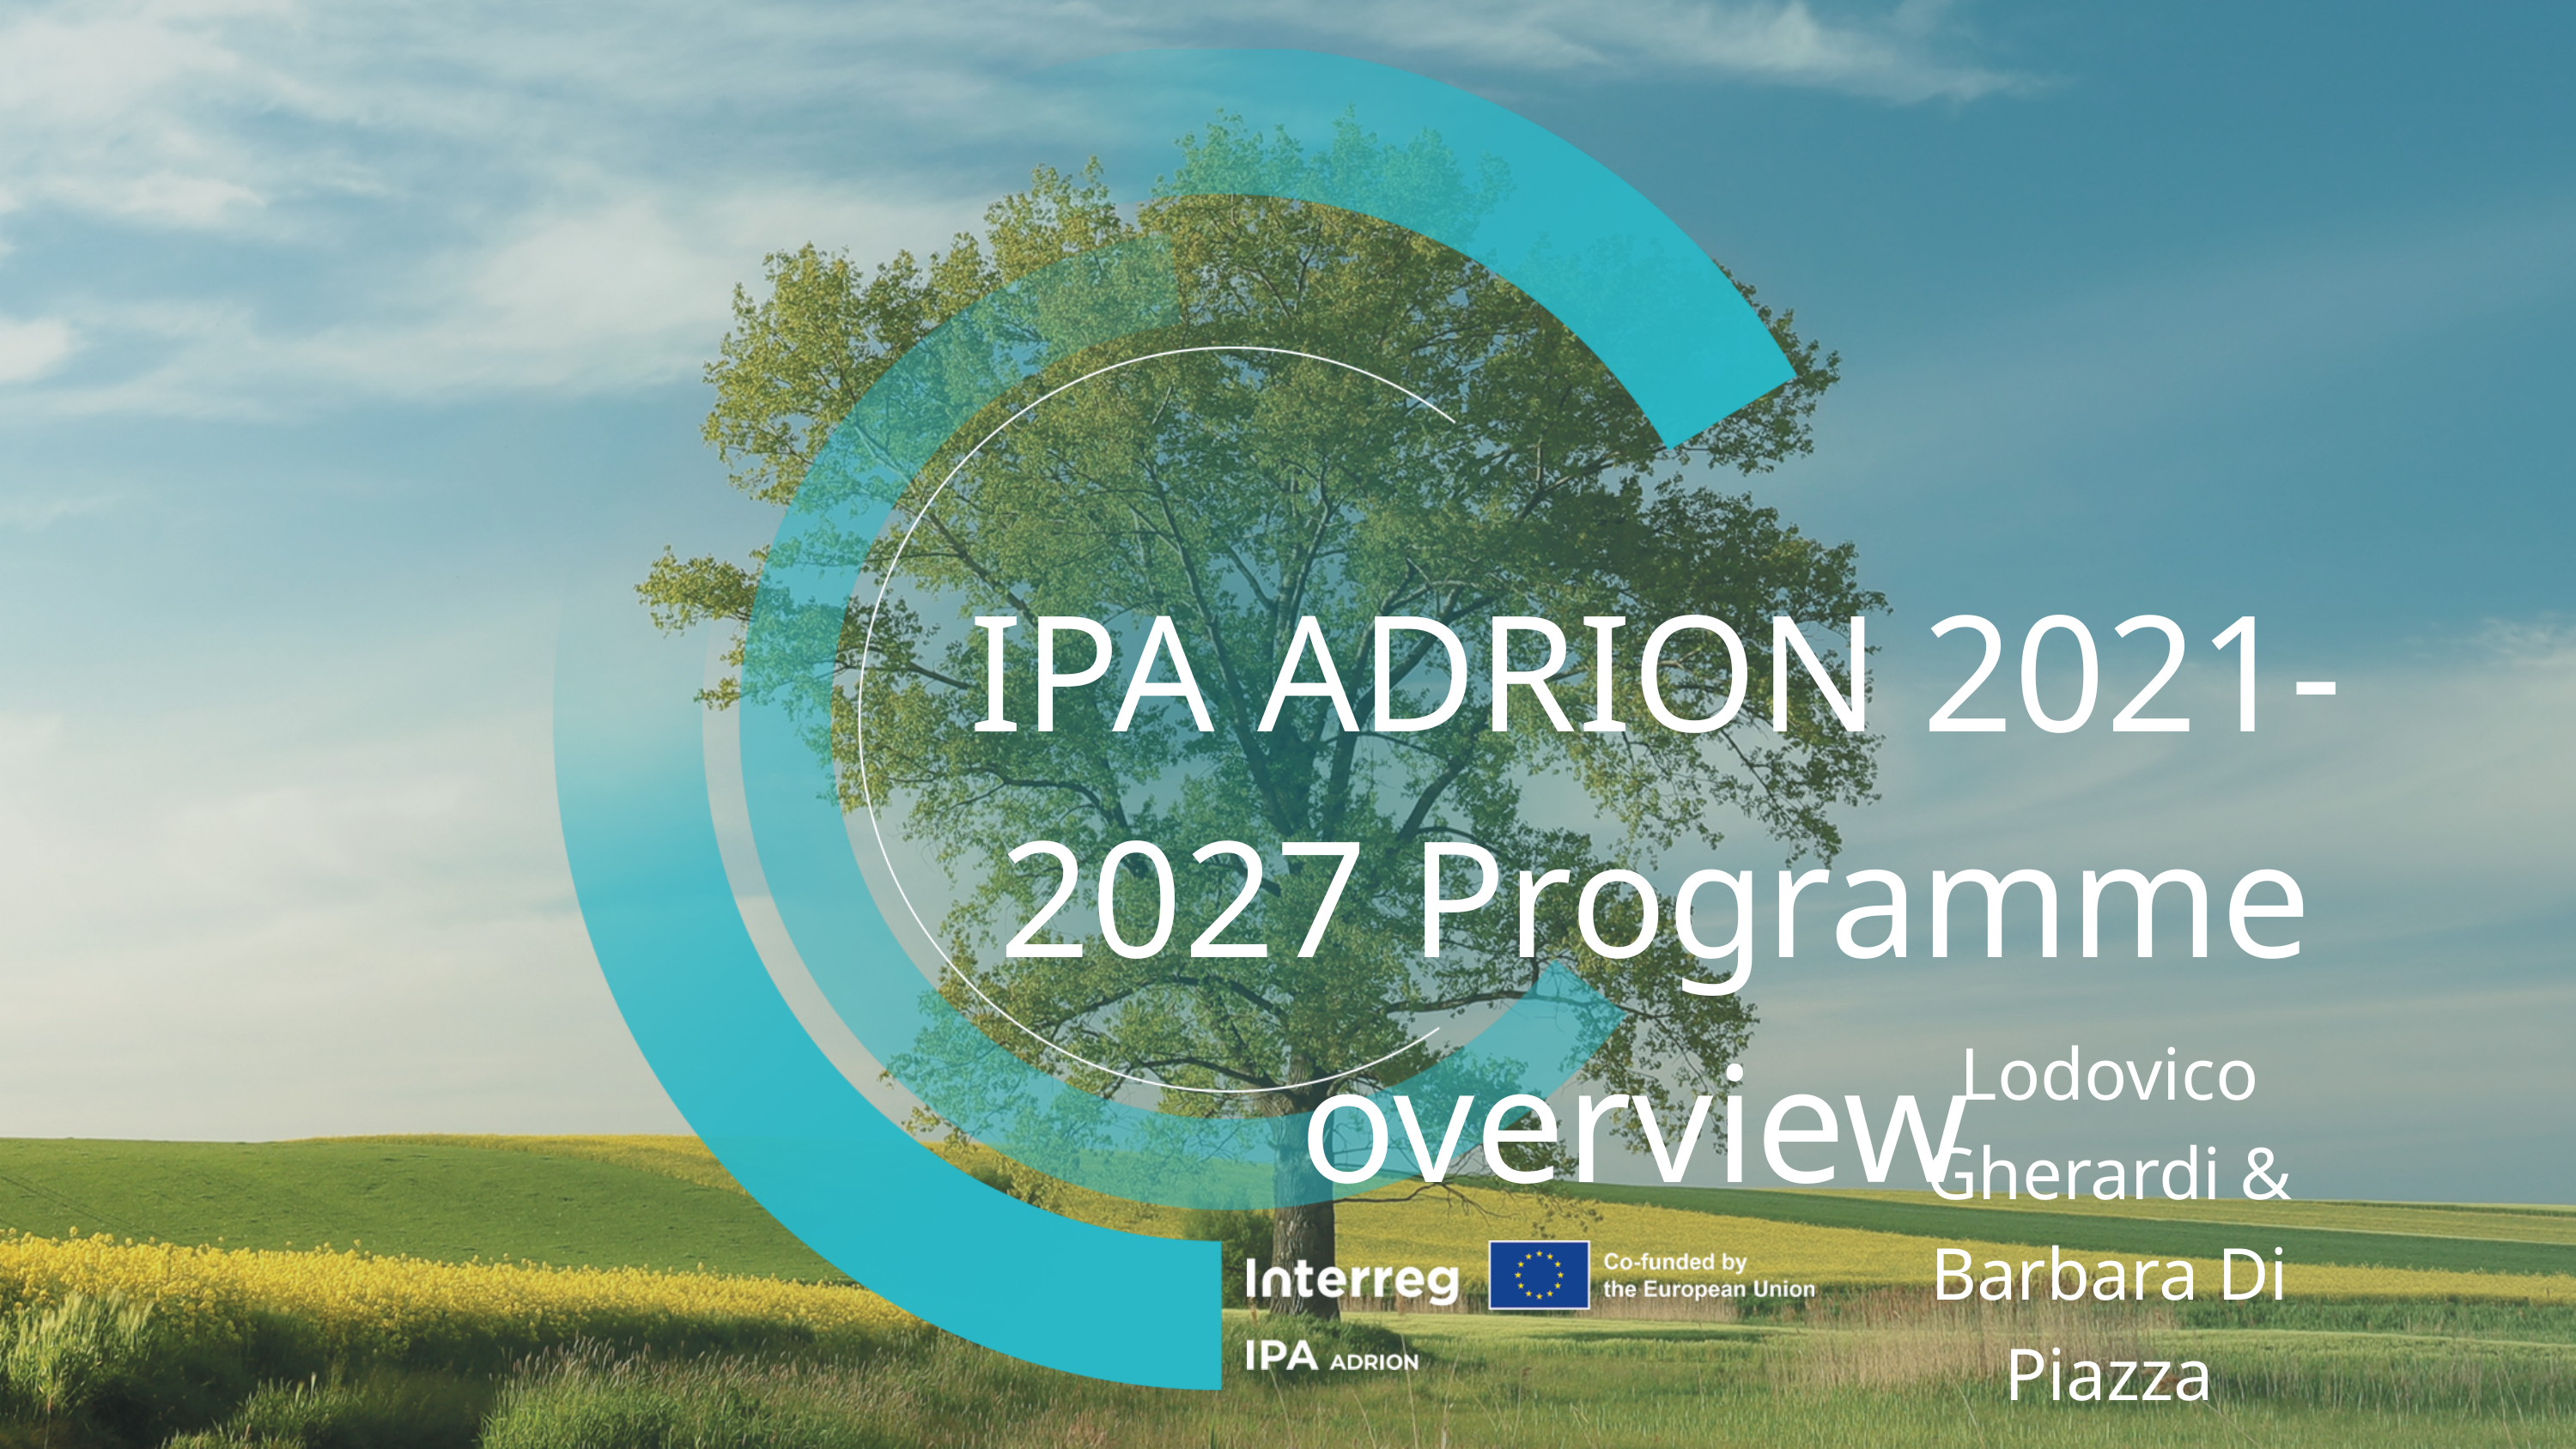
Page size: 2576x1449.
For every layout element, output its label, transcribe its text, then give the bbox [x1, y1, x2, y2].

text_box Lodovico Gherardi & Barbara Di Piazza [1889, 1014, 2330, 1416]
text_box IPA ADRION 2021-2027 Programme overview [950, 538, 2361, 1440]
picture [0, 0, 2576, 1449]
